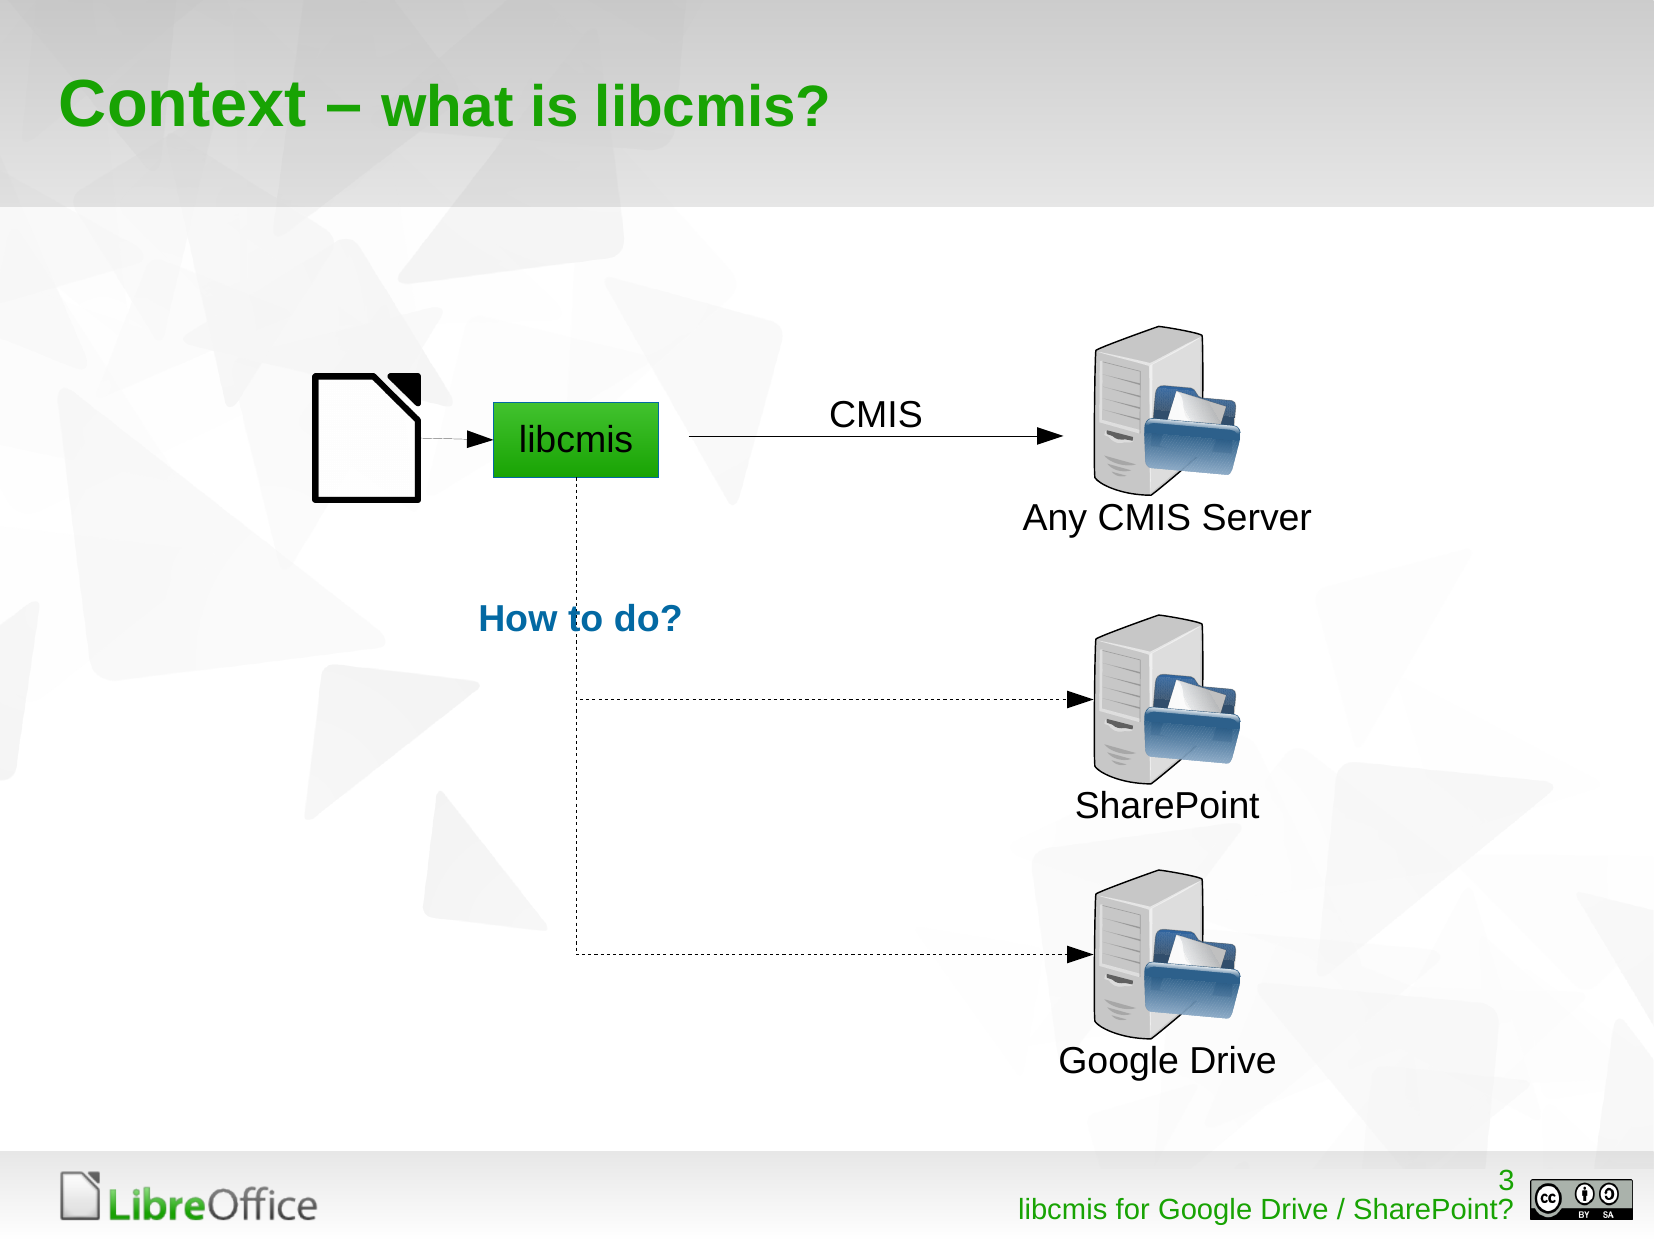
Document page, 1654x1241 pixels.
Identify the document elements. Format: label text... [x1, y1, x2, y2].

picture [1093, 325, 1242, 496]
title Context – what is libcmis? [59, 29, 1595, 178]
picture [41, 1152, 337, 1240]
picture [1530, 1179, 1633, 1220]
text_box libcmis [493, 402, 659, 478]
picture [0, 0, 783, 931]
text_box How to do? [463, 589, 719, 650]
picture [915, 548, 1654, 1169]
